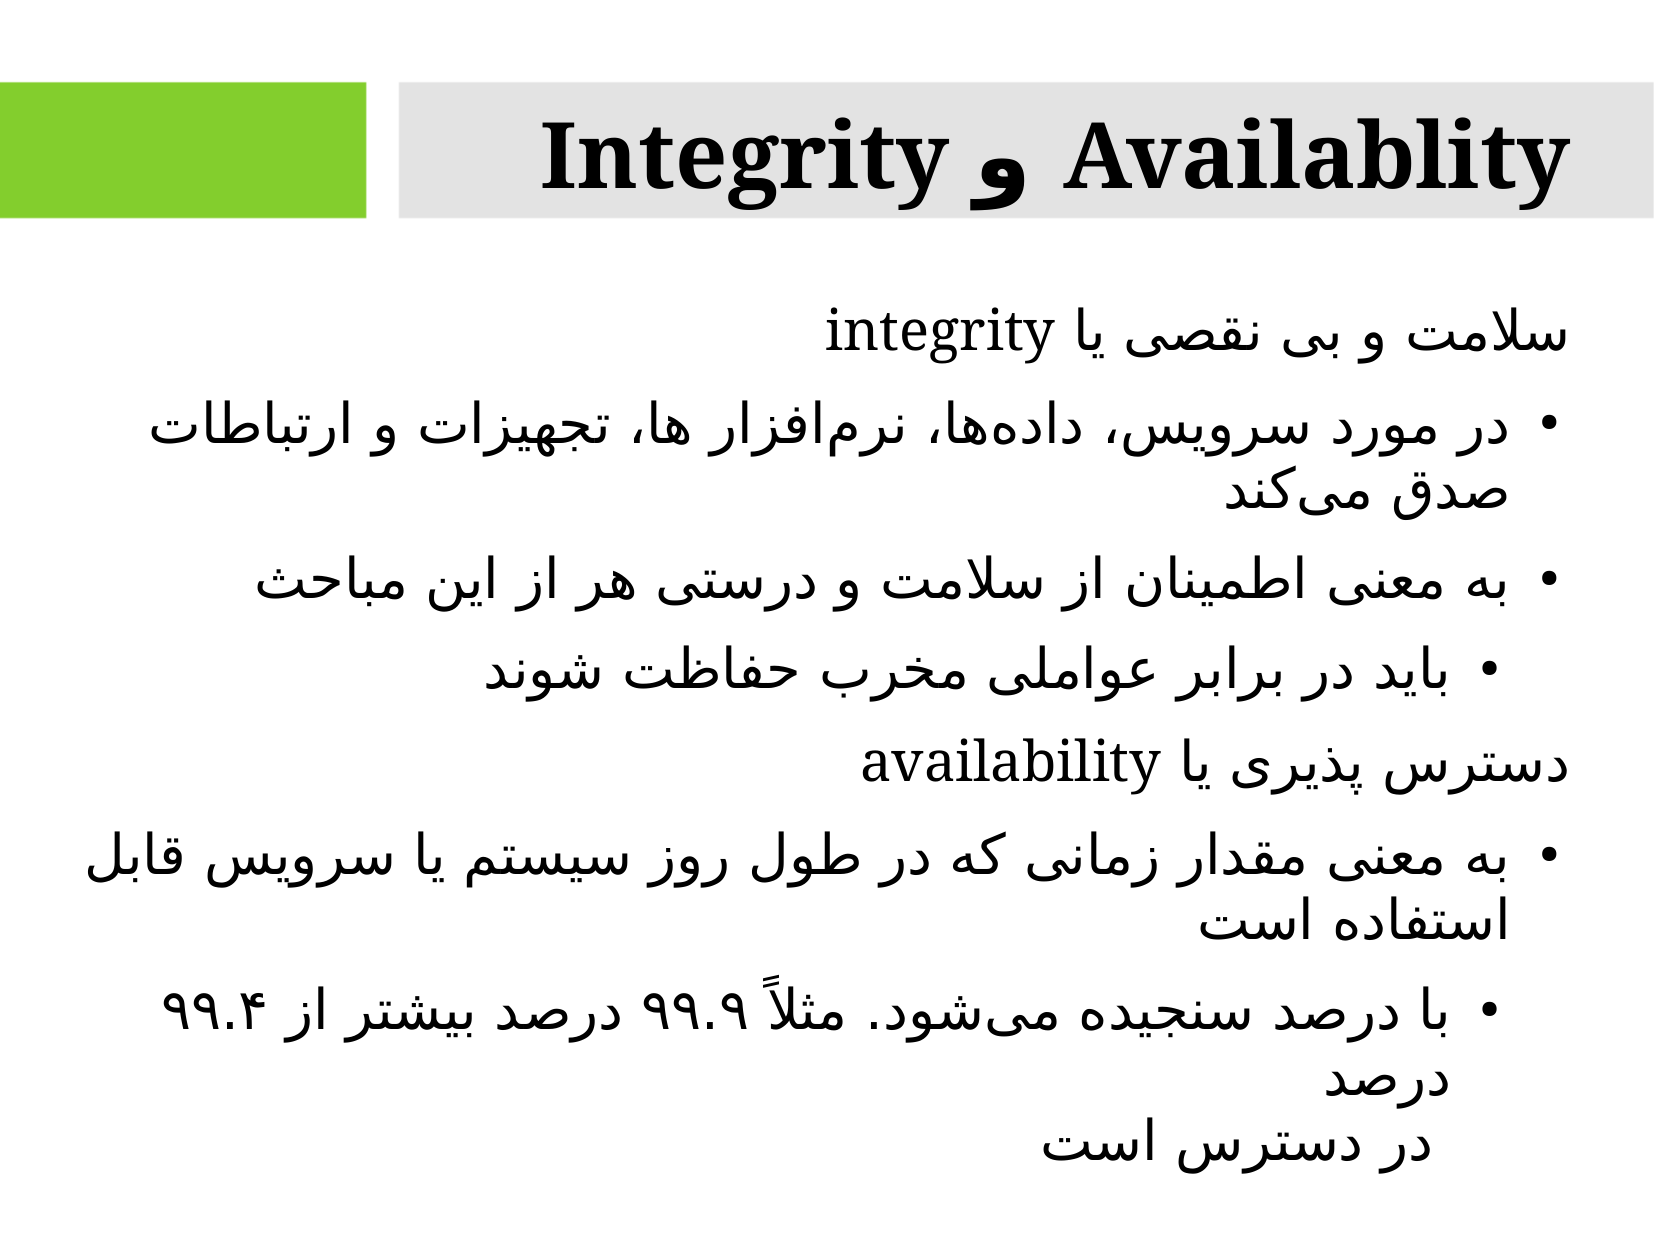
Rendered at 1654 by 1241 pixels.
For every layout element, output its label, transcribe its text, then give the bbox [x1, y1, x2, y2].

title Integrity و Availablity [82, 49, 1571, 257]
picture [0, 0, 1654, 1241]
list سلامت و بی نقصی یا integrity در مورد سرویس، داده‌ها، نرم‌افزار ها، تجهیزات و ارتباطات صدق می‌کند به معنی اطمینان از سلامت و درستی هر از این مباحث باید در برابر عواملی مخرب حفاظت شوند دسترس پذیری یا availability به معنی مقدار زمانی که در طول روز سیستم یا سرویس قابل استفاده است با درصد سنجیده می‌شود. مثلاً ۹۹.۹ درصد بیشتر از ۹۹.۴ درصد در دسترس است [82, 290, 1571, 1182]
